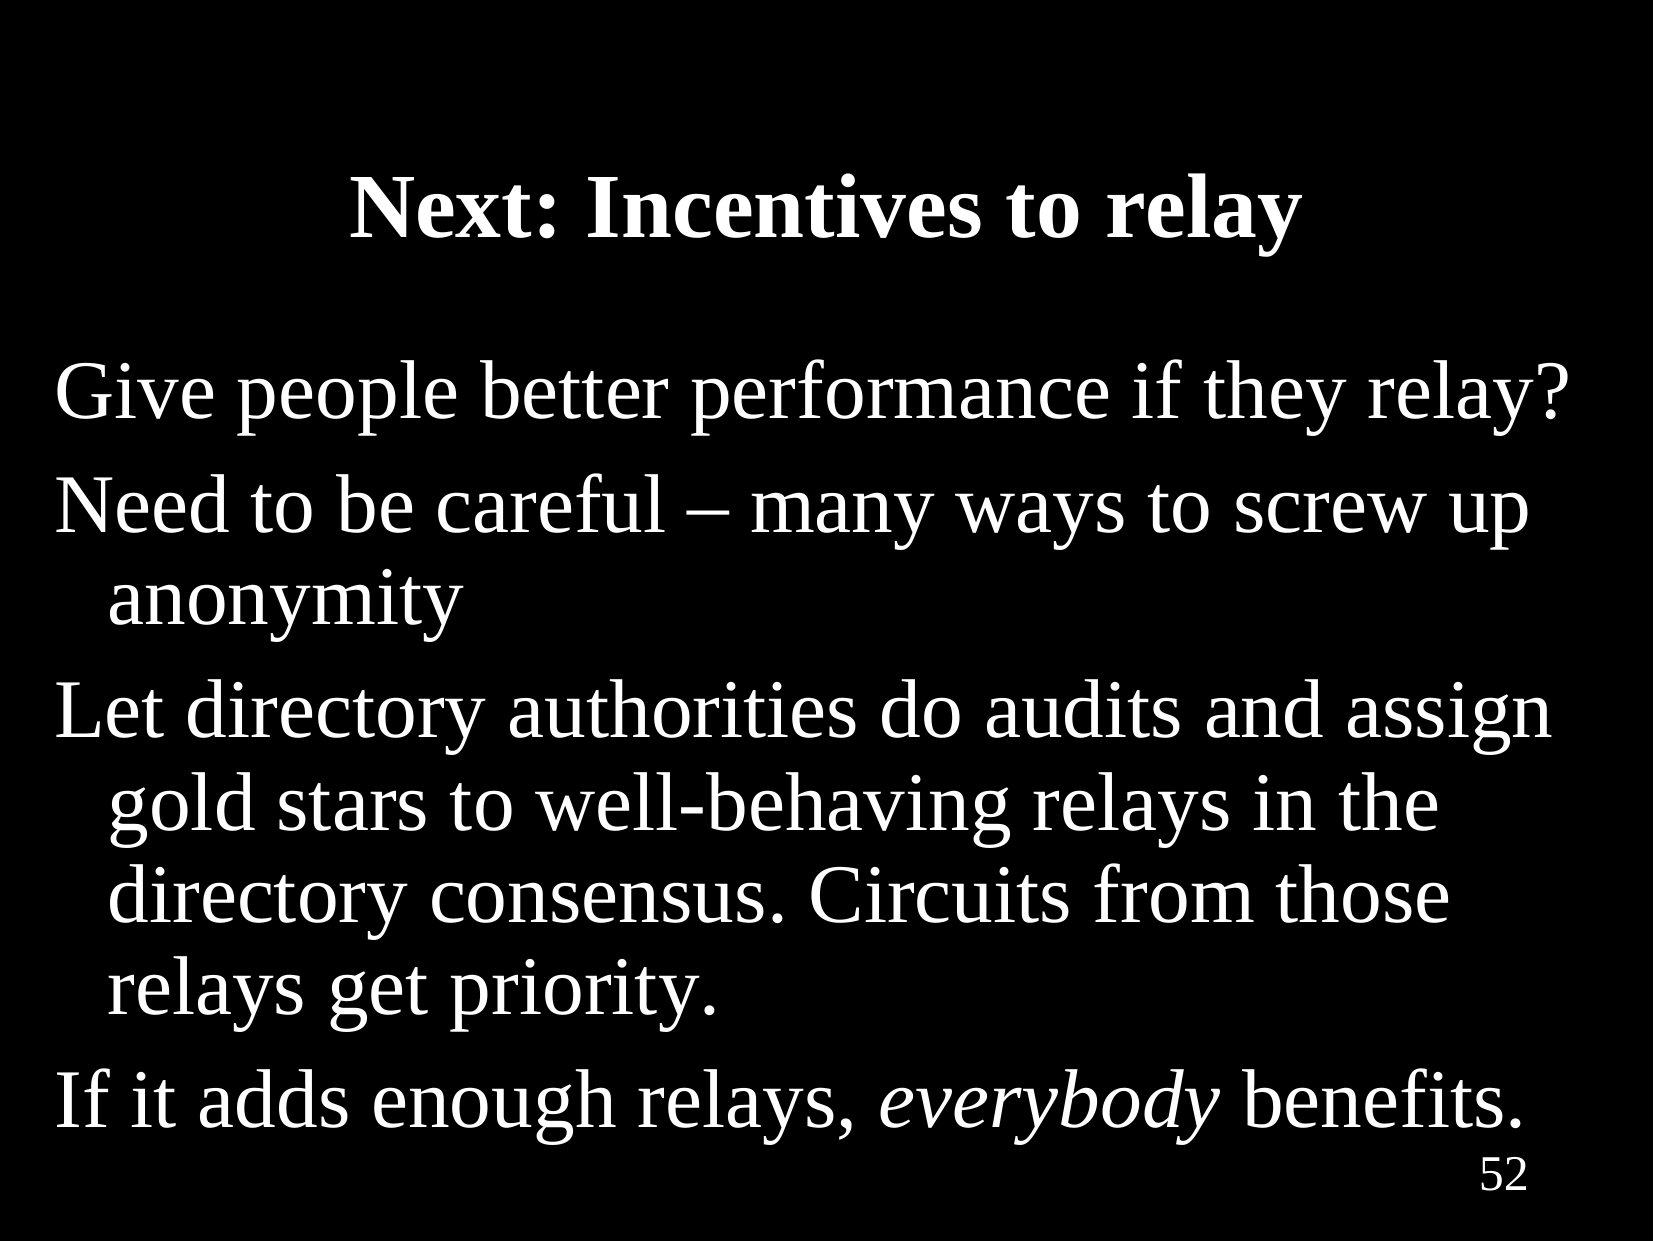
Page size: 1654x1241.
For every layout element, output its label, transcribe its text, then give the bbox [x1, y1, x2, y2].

title Next: Incentives to relay [121, 102, 1534, 311]
list Give people better performance if they relay? Need to be careful – many ways to screw up anonymity Let directory authorities do audits and assign gold stars to well-behaving relays in the directory consensus. Circuits from those relays get priority. If it adds enough relays, everybody benefits. [36, 344, 1616, 1146]
